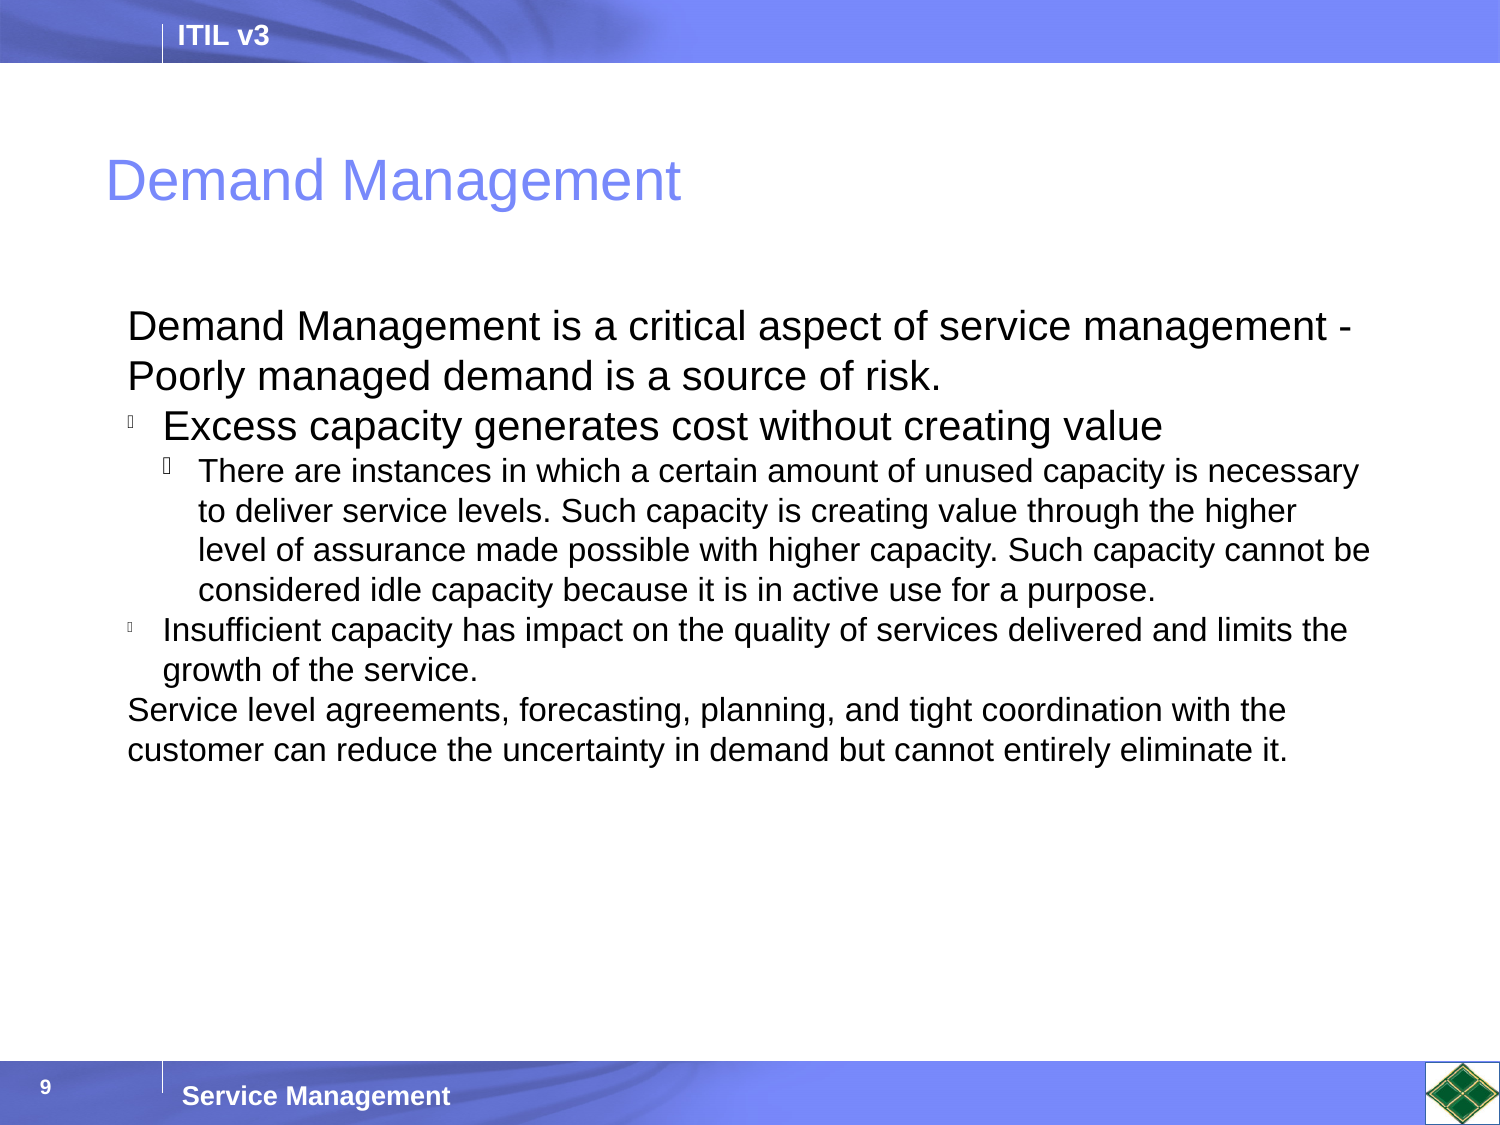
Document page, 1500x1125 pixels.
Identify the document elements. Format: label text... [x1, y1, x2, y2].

text_box <číslo> [25, 1066, 191, 1119]
picture [1426, 1063, 1499, 1124]
text_box Demand Management [90, 121, 1443, 221]
picture [0, 0, 1500, 63]
picture [0, 1061, 1500, 1125]
text_box Demand Management is a critical aspect of service management - Poorly managed demand is a source of risk. Excess capacity generates cost without creating value There are instances in which a certain amount of unused capacity is necessary to deliver service levels. Such capacity is creating value through the higher level of assurance made possible with higher capacity. Such capacity cannot be considered idle capacity because it is in active use for a purpose. Insufficient capacity has impact on the quality of services delivered and limits the growth of the service. Service level agreements, forecasting, planning, and tight coordination with the customer can reduce the uncertainty in demand but cannot entirely eliminate it. [112, 291, 1388, 932]
